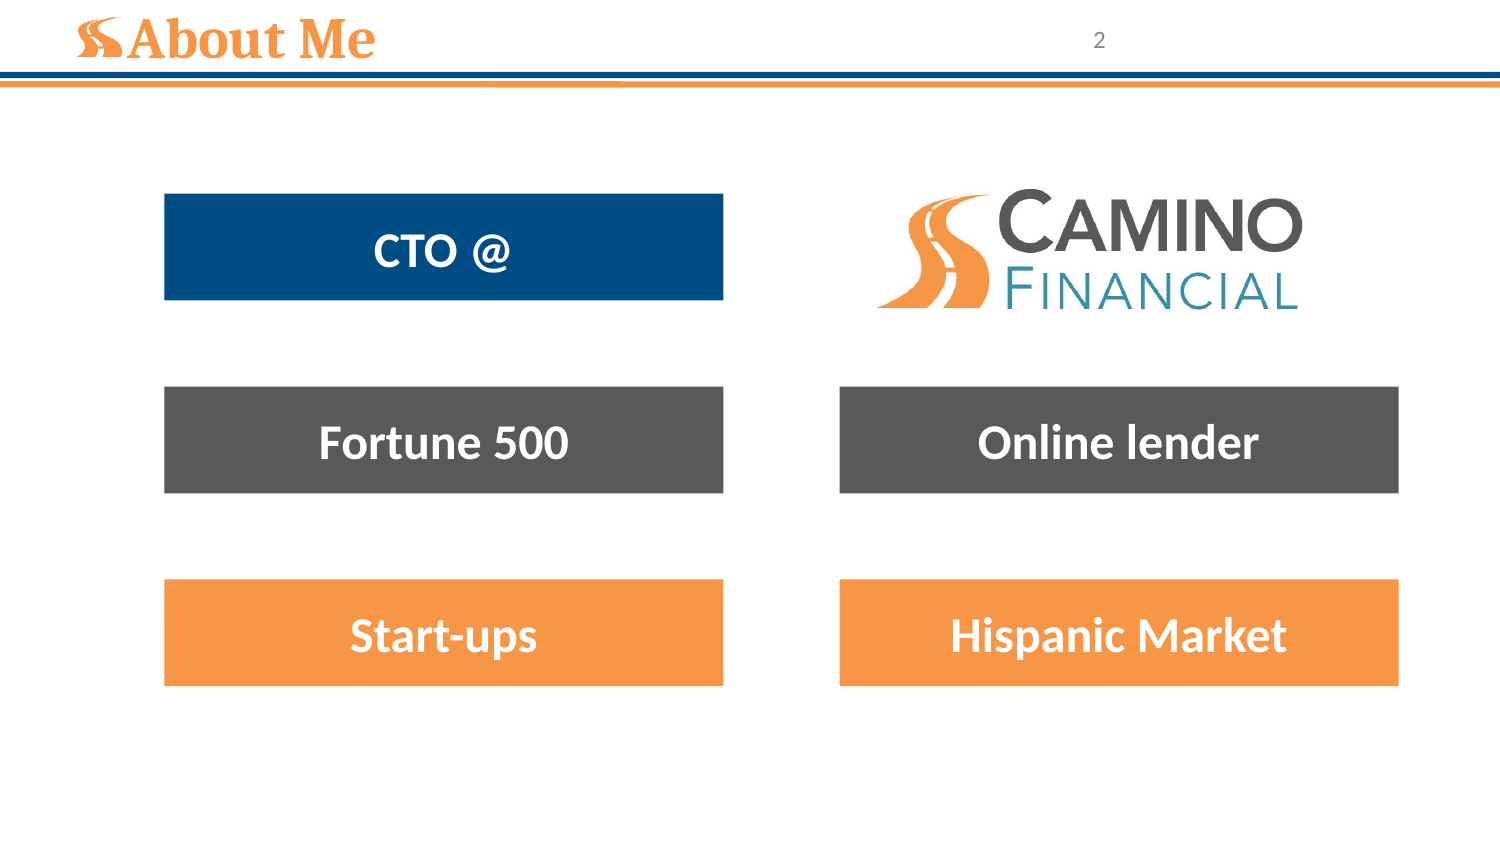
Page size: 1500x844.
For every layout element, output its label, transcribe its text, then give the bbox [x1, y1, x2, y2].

text_box Fortune 500 [164, 386, 724, 494]
picture [68, 14, 112, 57]
text_box Start-ups [164, 579, 724, 687]
title About Me [112, 9, 1373, 60]
text_box Hispanic Market [839, 579, 1399, 687]
text_box Online lender [839, 386, 1399, 494]
text_box CTO @ [164, 193, 724, 301]
picture [875, 170, 1314, 324]
